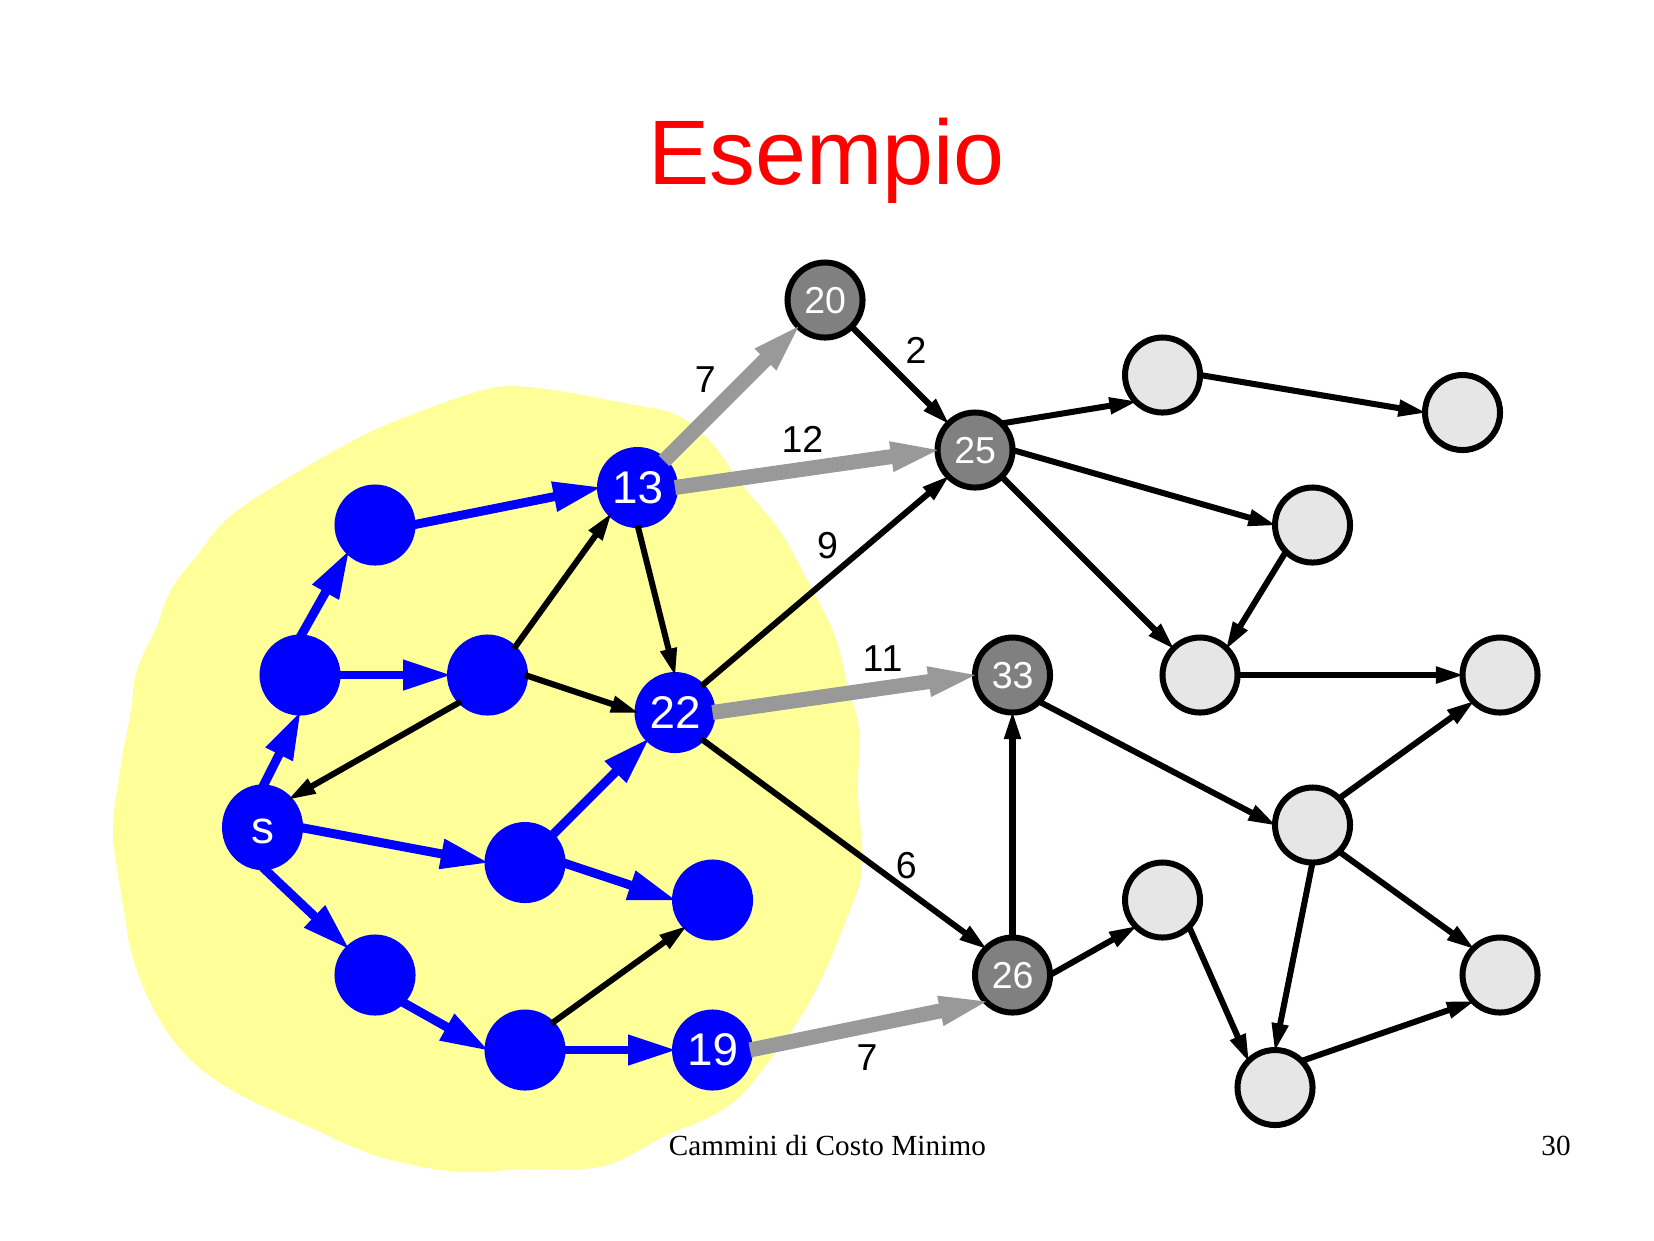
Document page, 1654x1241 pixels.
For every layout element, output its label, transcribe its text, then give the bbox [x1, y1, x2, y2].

text_box [1275, 487, 1351, 563]
text_box [1237, 1050, 1313, 1126]
text_box 25 [937, 412, 1013, 488]
text_box [1275, 787, 1351, 863]
text_box 7 [694, 358, 716, 401]
text_box 13 [600, 450, 675, 525]
text_box 33 [975, 637, 1051, 713]
text_box [1125, 862, 1201, 938]
text_box [705, 701, 863, 853]
text_box 12 [781, 418, 831, 461]
text_box [641, 486, 812, 683]
text_box 6 [895, 844, 946, 887]
text_box [1462, 937, 1538, 1013]
text_box [1125, 337, 1200, 413]
title Esempio [82, 49, 1571, 257]
text_box [705, 594, 848, 704]
text_box [1425, 375, 1501, 451]
text_box [112, 386, 863, 1173]
text_box 20 [787, 262, 863, 338]
text_box [1162, 637, 1238, 713]
text_box 7 [856, 1036, 906, 1079]
text_box s [225, 787, 300, 868]
text_box 11 [862, 637, 912, 680]
text_box 2 [905, 329, 955, 372]
text_box 26 [975, 937, 1050, 1013]
text_box 22 [637, 675, 713, 751]
text_box [1462, 637, 1538, 713]
text_box 9 [817, 525, 867, 568]
text_box 19 [675, 1012, 750, 1088]
text_box [670, 433, 732, 479]
